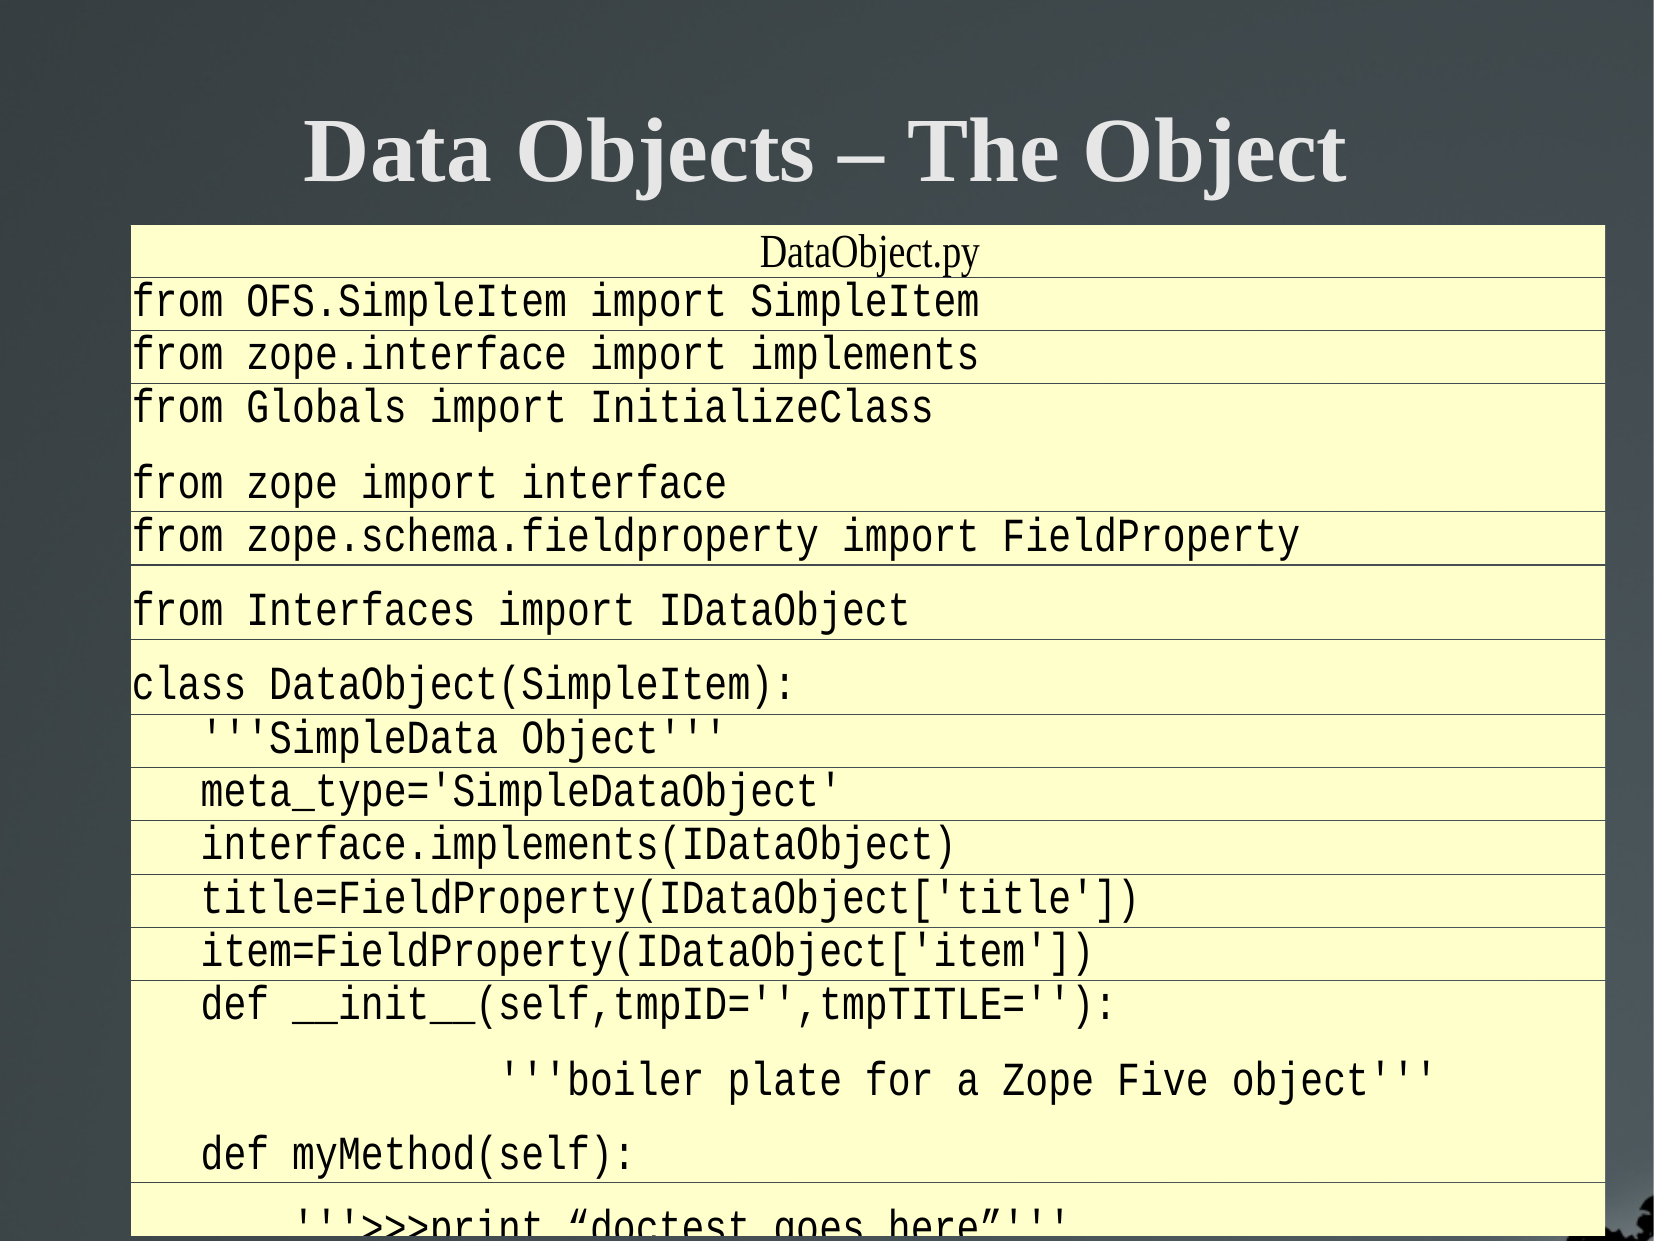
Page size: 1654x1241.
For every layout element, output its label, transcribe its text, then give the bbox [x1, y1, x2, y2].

picture [0, 0, 1654, 1241]
chart [130, 225, 1609, 1237]
title Data Objects – The Object [82, 49, 1571, 257]
